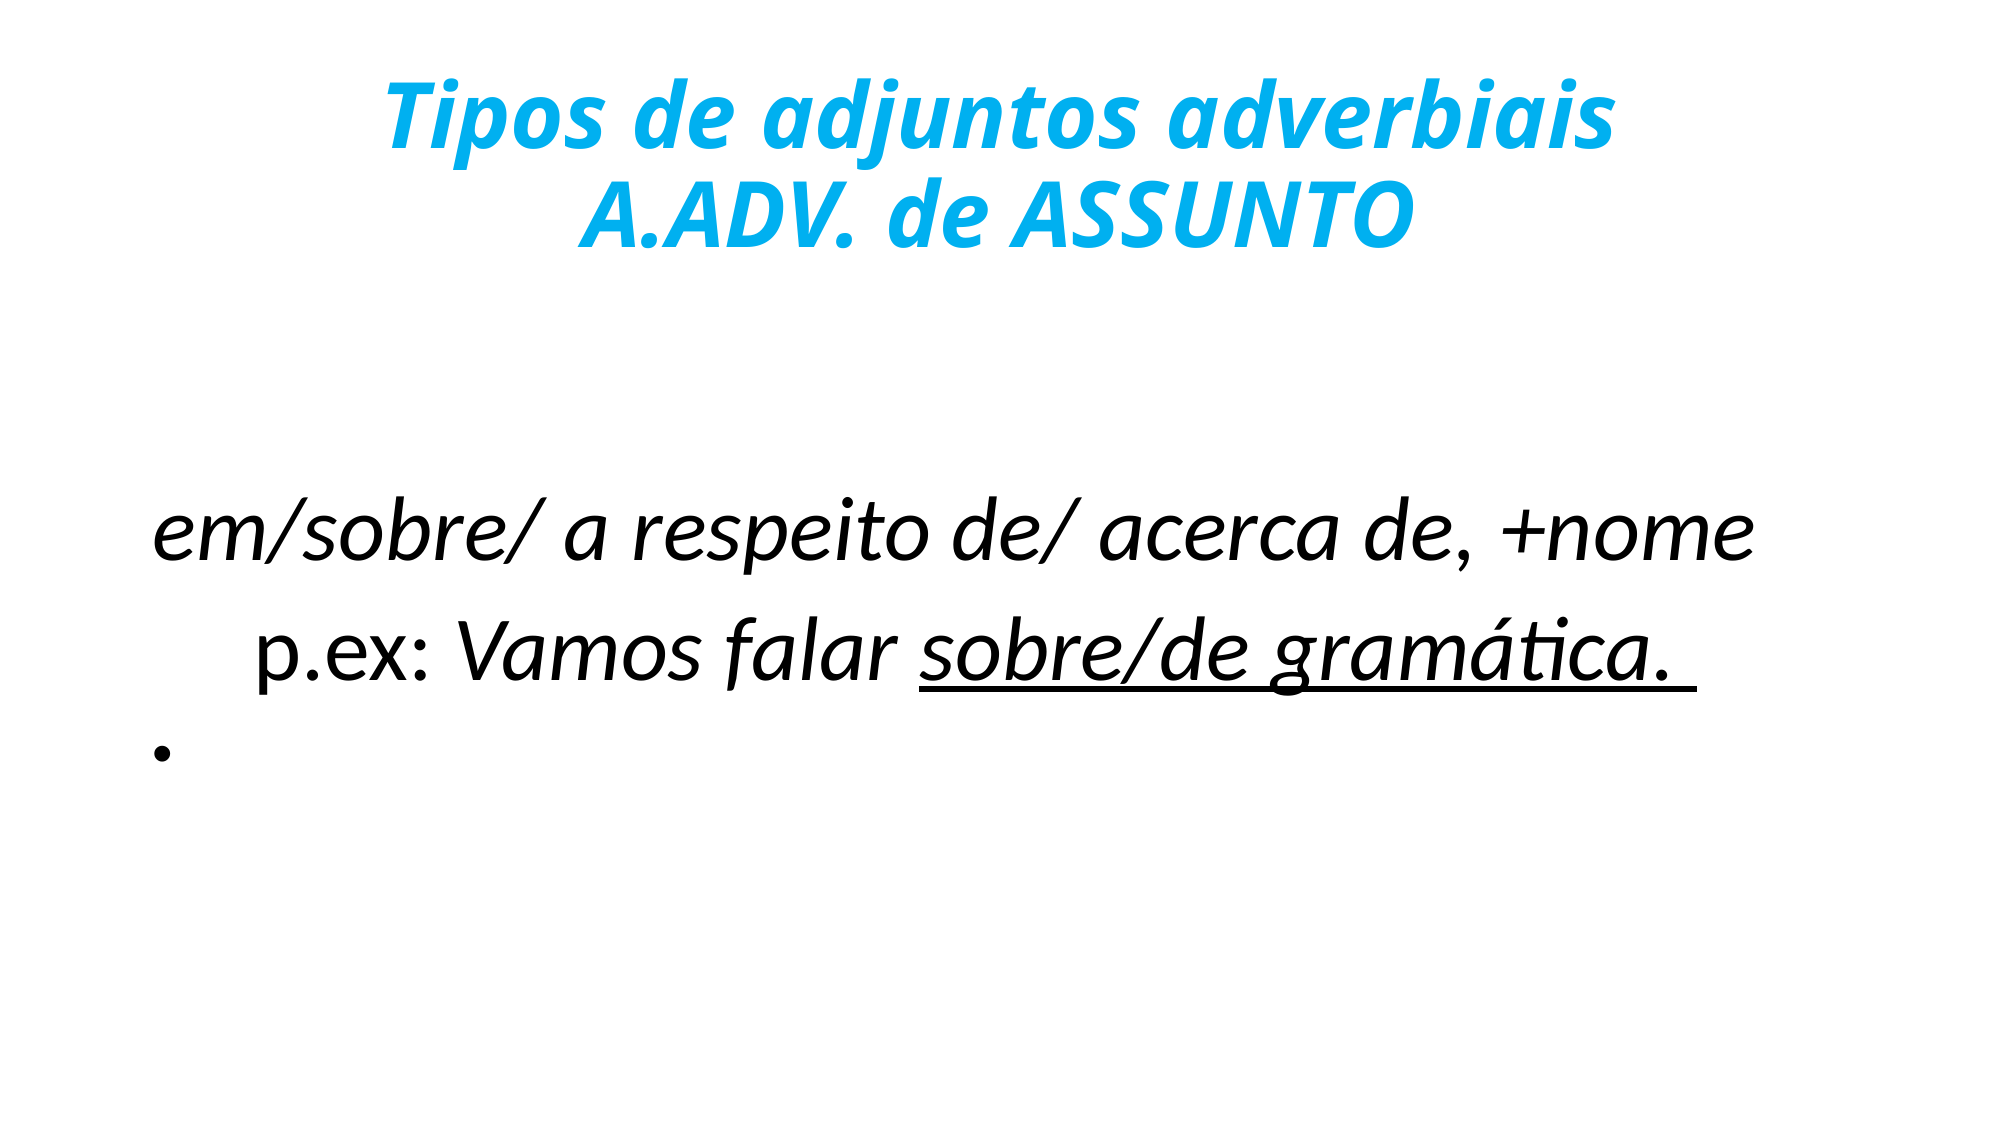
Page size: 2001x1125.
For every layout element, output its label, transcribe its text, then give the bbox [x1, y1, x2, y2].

list em/sobre/ a respeito de/ acerca de, +nome p.ex: Vamos falar sobre/de gramática. [137, 299, 1863, 1014]
title Tipos de adjuntos adverbiais A.ADV. de ASSUNTO [137, 59, 1863, 278]
